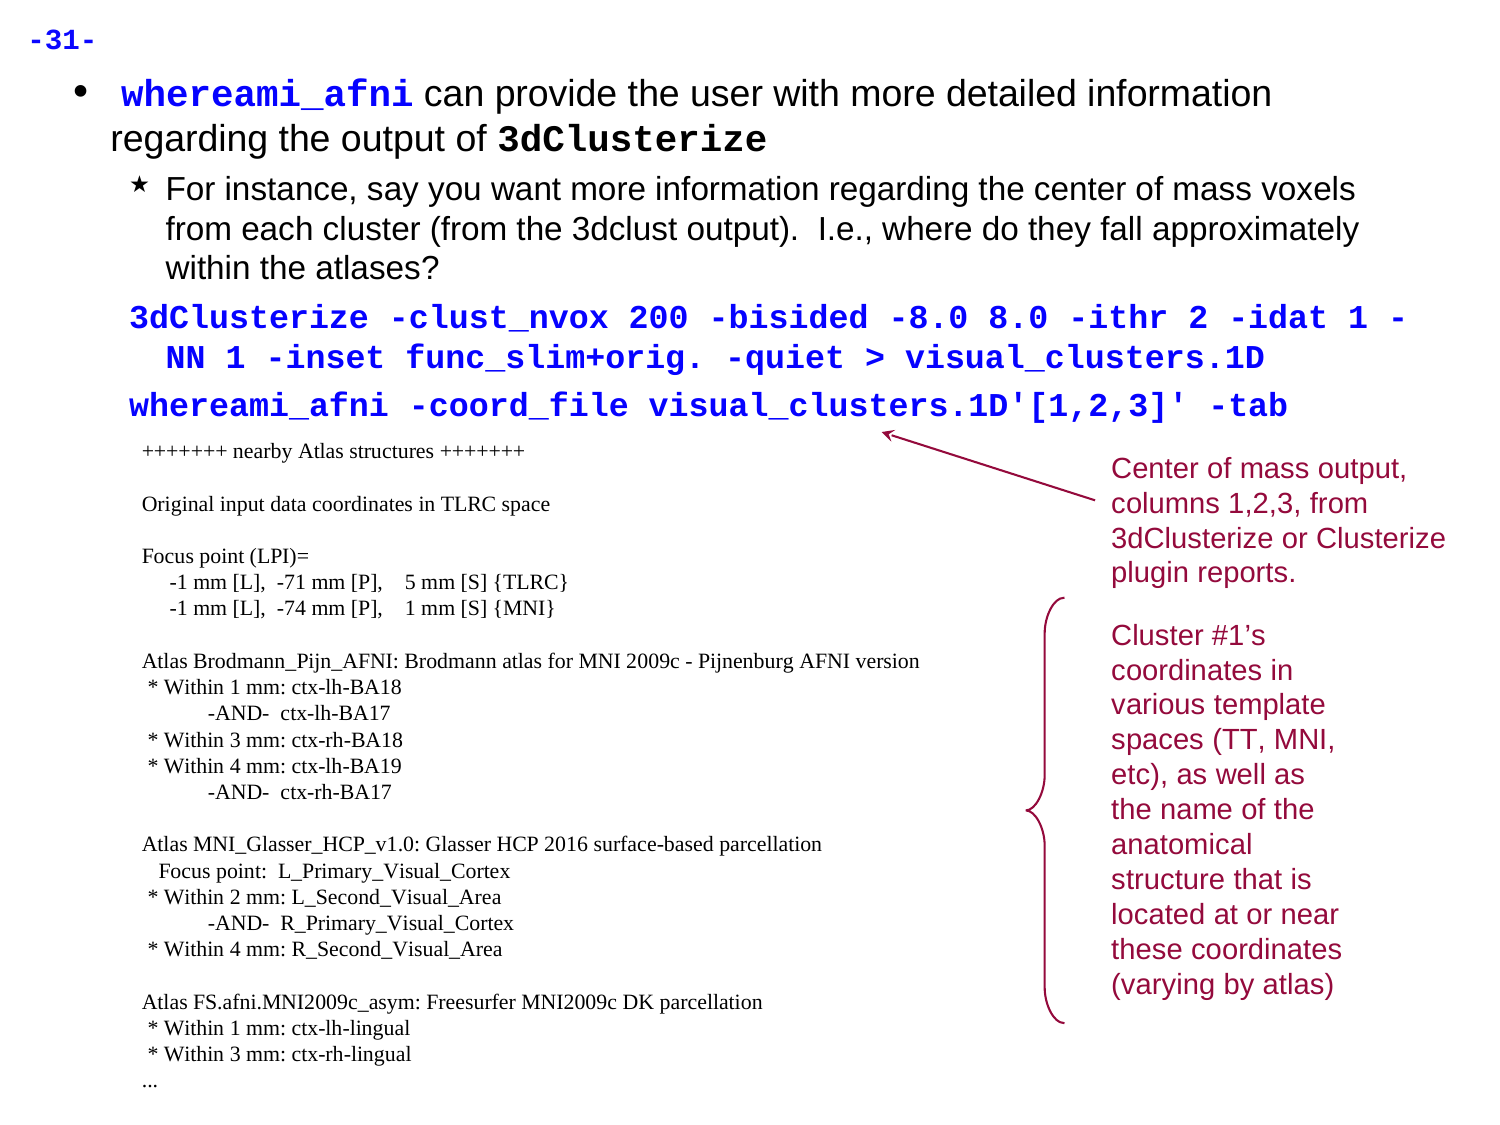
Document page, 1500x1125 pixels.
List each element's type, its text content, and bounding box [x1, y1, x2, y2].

text_box Center of mass output, columns 1,2,3, from 3dClusterize or Clusterize plugin reports. [1096, 441, 1500, 597]
text_box Cluster #1’s coordinates in various template spaces (TT, MNI, etc), as well as the name of the anatomical structure that is located at or near these coordinates (varying by atlas) [1096, 608, 1360, 1009]
text_box whereami_afni can provide the user with more detailed information regarding the output of 3dClusterize For instance, say you want more information regarding the center of mass voxels from each cluster (from the 3dclust output). I.e., where do they fall approximately within the atlases? 3dClusterize -clust_nvox 200 -bisided -8.0 8.0 -ithr 2 -idat 1 -NN 1 -inset func_slim+orig. -quiet > visual_clusters.1D whereami_afni -coord_file visual_clusters.1D'[1,2,3]' -tab [57, 60, 1433, 211]
text_box +++++++ nearby Atlas structures +++++++ Original input data coordinates in TLRC space Focus point (LPI)= -1 mm [L], -71 mm [P], 5 mm [S] {TLRC} -1 mm [L], -74 mm [P], 1 mm [S] {MNI} Atlas Brodmann_Pijn_AFNI: Brodmann atlas for MNI 2009c - Pijnenburg AFNI version * Within 1 mm: ctx-lh-BA18 -AND- ctx-lh-BA17 * Within 3 mm: ctx-rh-BA18 * Within 4 mm: ctx-lh-BA19 -AND- ctx-rh-BA17 Atlas MNI_Glasser_HCP_v1.0: Glasser HCP 2016 surface-based parcellation Focus point: L_Primary_Visual_Cortex * Within 2 mm: L_Second_Visual_Area -AND- R_Primary_Visual_Cortex * Within 4 mm: R_Second_Visual_Area Atlas FS.afni.MNI2009c_asym: Freesurfer MNI2009c DK parcellation * Within 1 mm: ctx-lh-lingual * Within 3 mm: ctx-rh-lingual ... [127, 429, 972, 1100]
